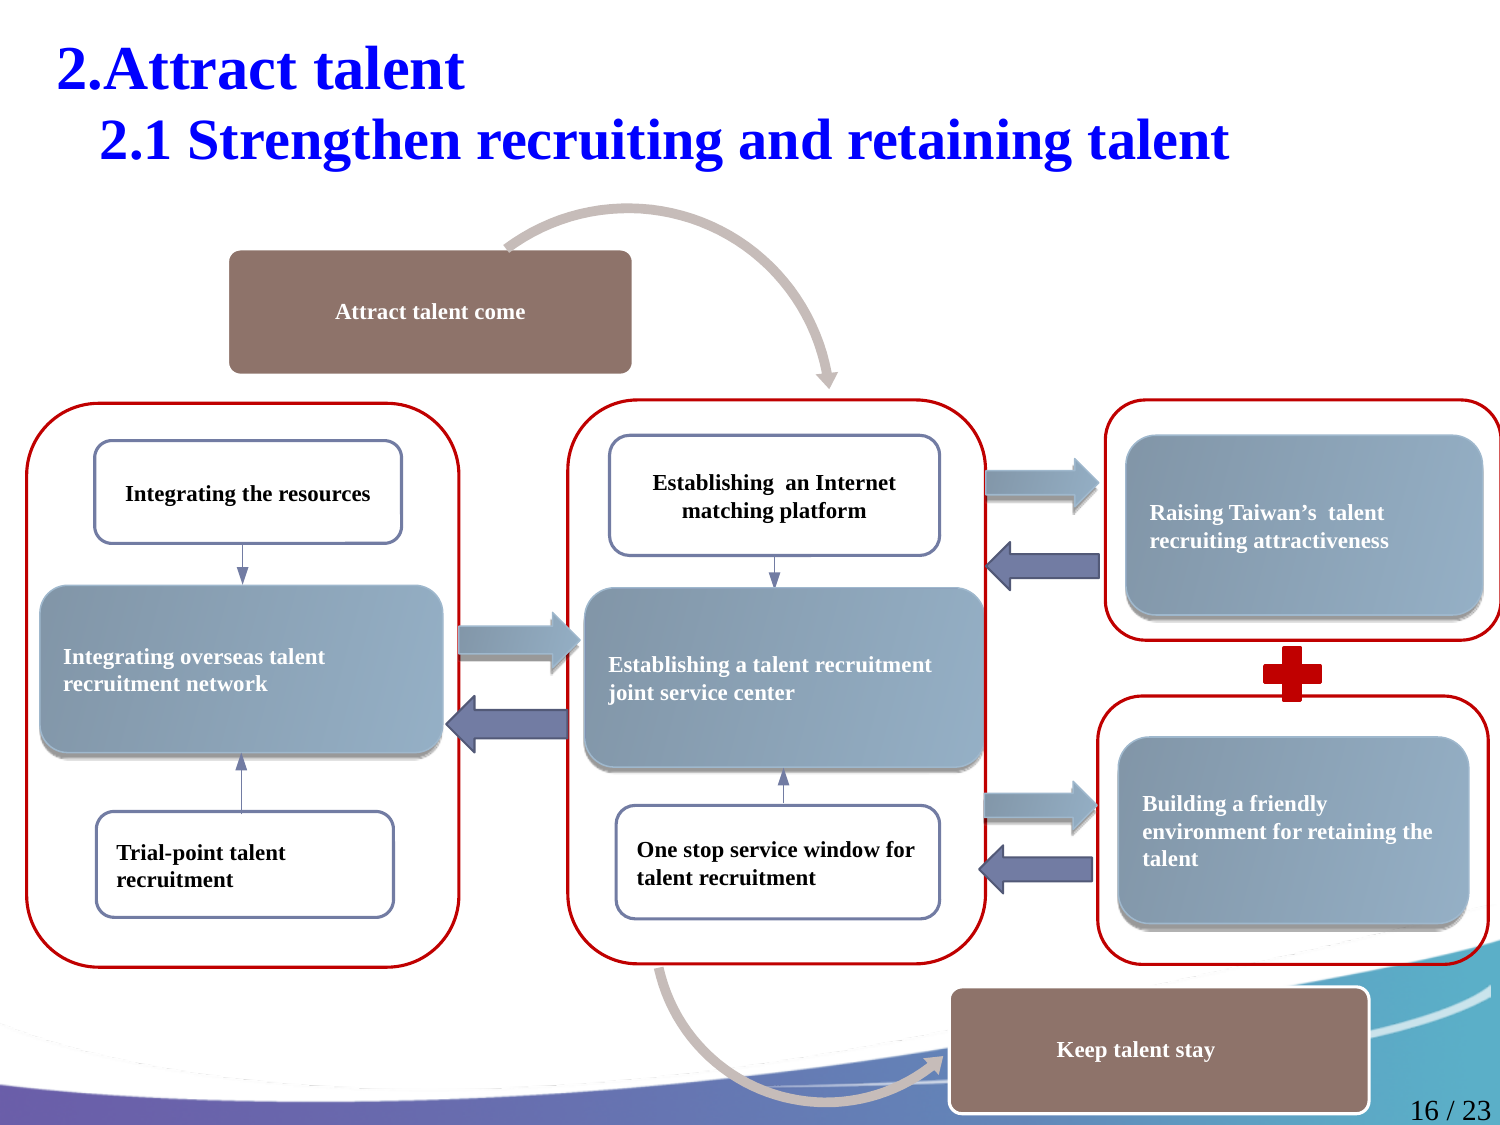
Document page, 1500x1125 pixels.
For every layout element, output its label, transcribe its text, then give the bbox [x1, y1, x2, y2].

text_box [458, 612, 581, 668]
text_box Establishing a talent recruitment joint service center [584, 587, 983, 768]
text_box Building a friendly environment for retaining the talent [1118, 737, 1469, 924]
text_box Keep talent stay [908, 991, 1364, 1110]
text_box [979, 845, 1092, 894]
text_box [985, 542, 1099, 591]
text_box One stop service window for talent recruitment [616, 805, 940, 919]
text_box Establishing an Internet matching platform [609, 435, 940, 556]
text_box [985, 458, 1099, 507]
text_box [446, 695, 568, 753]
text_box Integrating the resources [94, 440, 402, 544]
text_box Attract talent come [232, 287, 629, 371]
text_box [227, 287, 634, 376]
text_box [653, 966, 944, 1108]
text_box Trial-point talent recruitment [96, 811, 394, 918]
text_box Integrating overseas talent recruitment network [39, 585, 443, 753]
text_box [1264, 647, 1321, 701]
text_box [781, 287, 839, 390]
text_box [984, 781, 1098, 830]
text_box 2.Attract talent 2.1 Strengthen recruiting and retaining talent [41, 19, 1351, 287]
text_box Raising Taiwan’s talent recruiting attractiveness [1125, 435, 1483, 616]
text_box [952, 986, 1370, 1114]
